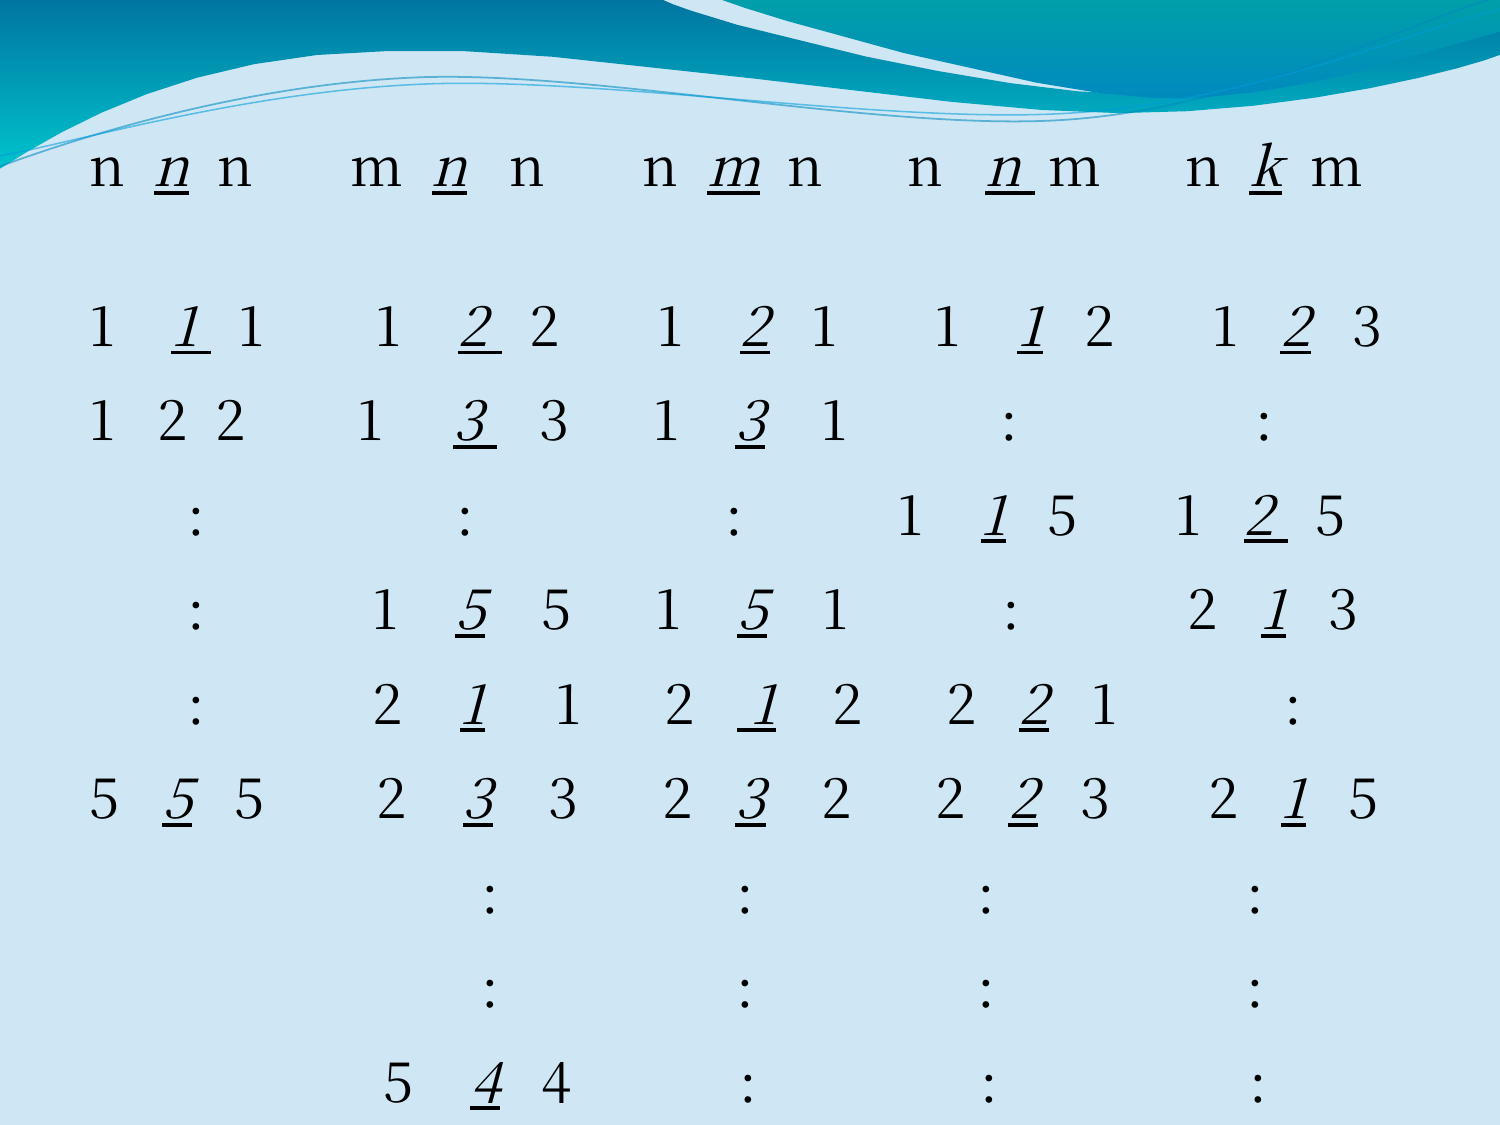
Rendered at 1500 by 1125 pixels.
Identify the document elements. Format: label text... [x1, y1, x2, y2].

list n n n m n n n m n n n m n k m 1 1 1 1 2 2 1 2 1 1 1 2 1 2 3 1 2 2 1 3 3 1 3 1 : : : : : 1 1 5 1 2 5 : 1 5 5 1 5 1 : 2 1 3 : 2 1 1 2 1 2 2 2 1 : 5 5 5 2 3 3 2 3 2 2 2 3 2 1 5 : : : : : : : : 5 4 4 : : : 5 4 5 5 5 4 5 4 3 [75, 125, 1425, 1038]
